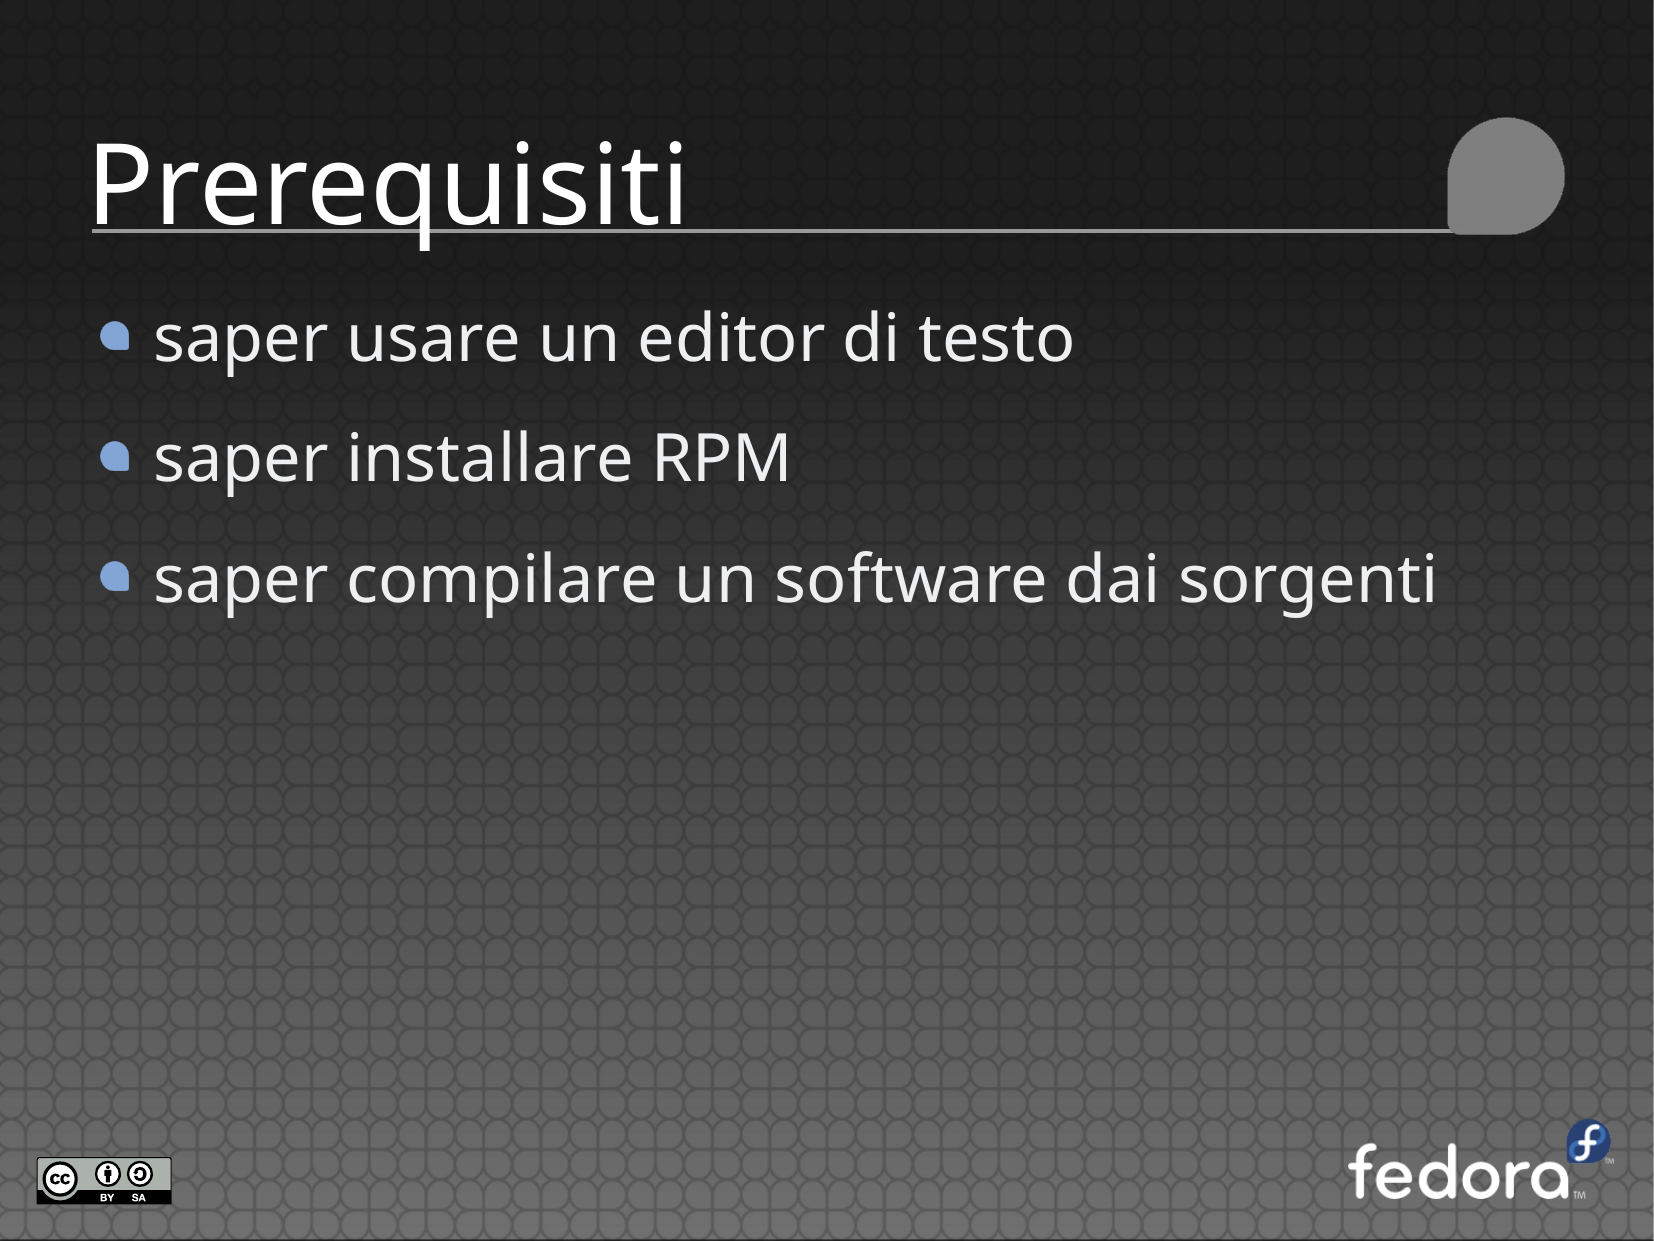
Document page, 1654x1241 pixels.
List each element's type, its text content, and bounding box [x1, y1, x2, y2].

title Prerequisiti [86, 110, 1576, 251]
list saper usare un editor di testo saper installare RPM saper compilare un software dai sorgenti [82, 290, 1565, 1109]
picture [0, 0, 1654, 1241]
